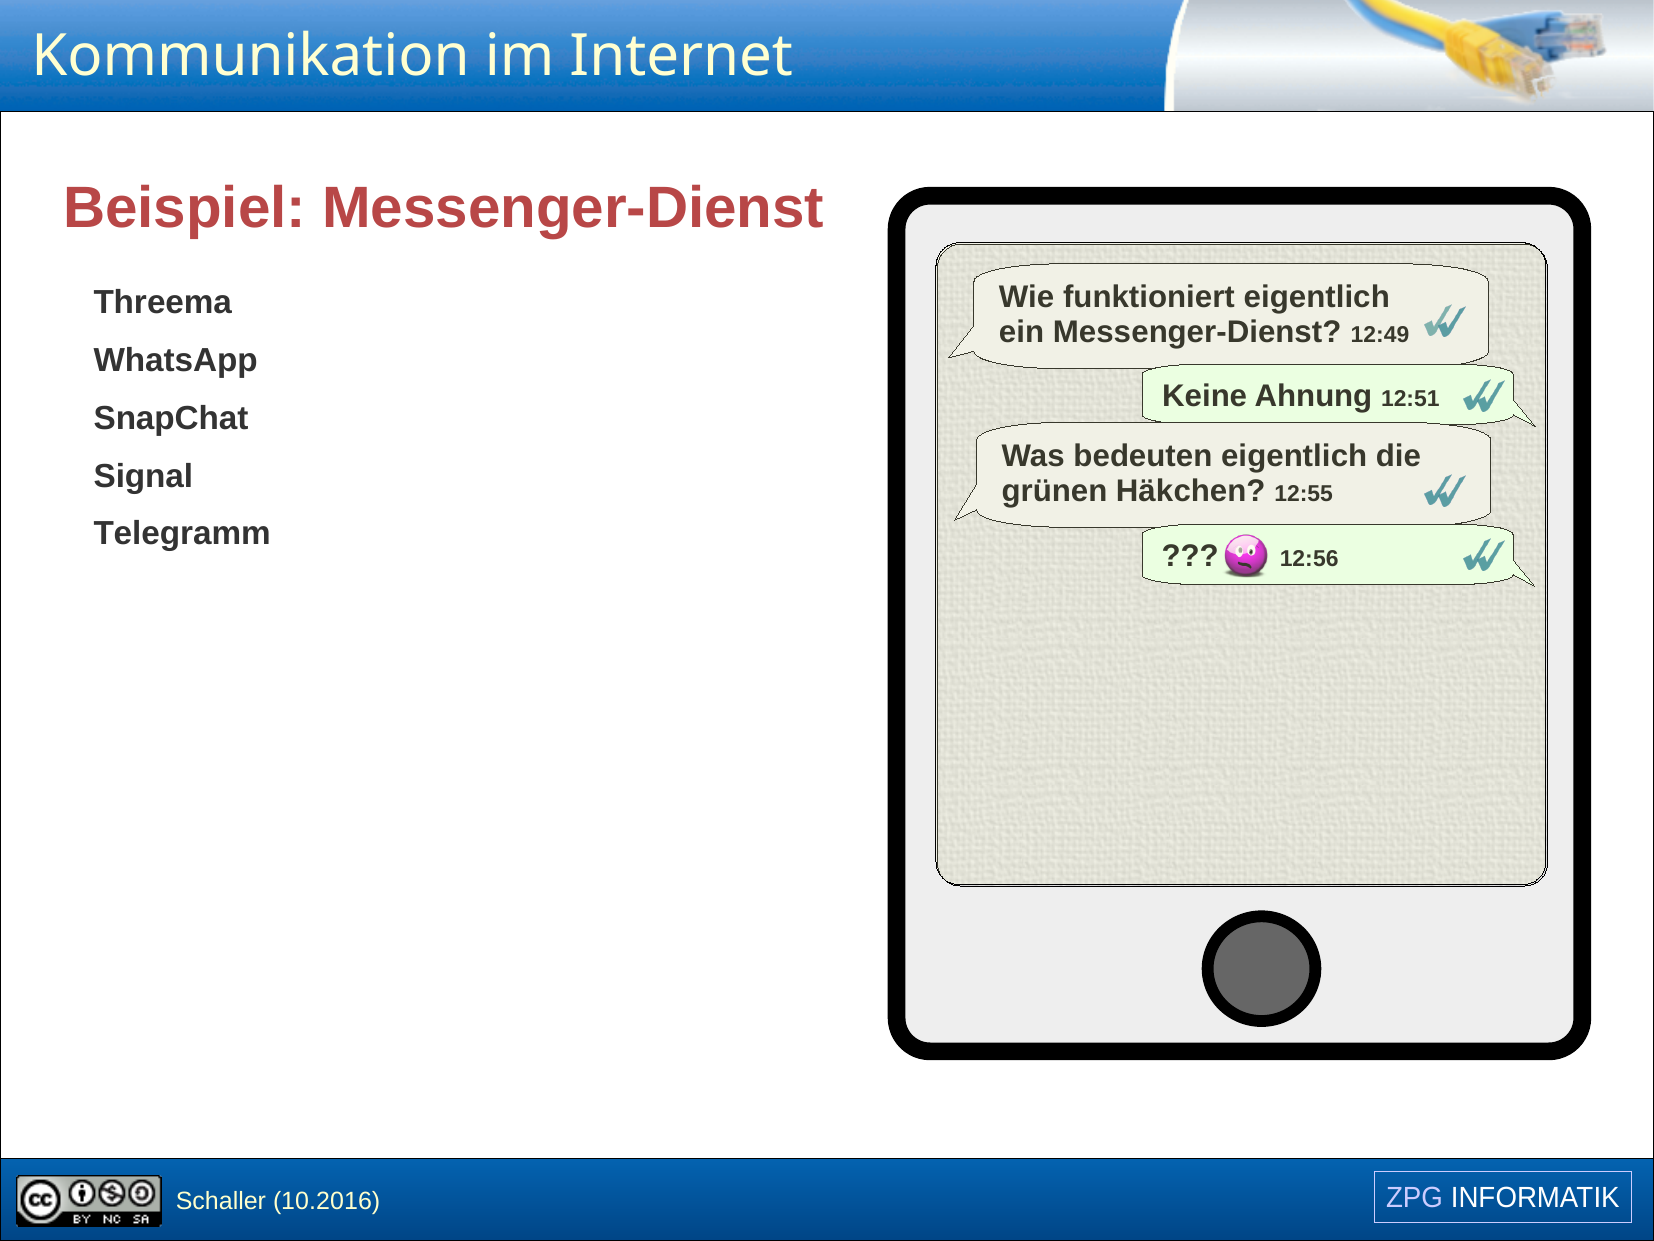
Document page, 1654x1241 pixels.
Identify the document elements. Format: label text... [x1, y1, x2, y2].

picture [1424, 474, 1466, 507]
title Kommunikation im Internet [31, 14, 1151, 92]
picture [16, 1175, 162, 1227]
picture [1463, 538, 1505, 571]
text_box [896, 195, 1583, 1052]
picture [1463, 379, 1505, 412]
text_box Threema WhatsApp SnapChat Signal Telegramm [72, 283, 935, 559]
text_box Beispiel: Messenger-Dienst [48, 166, 841, 249]
picture [1438, 306, 1466, 337]
picture [0, 0, 1654, 111]
